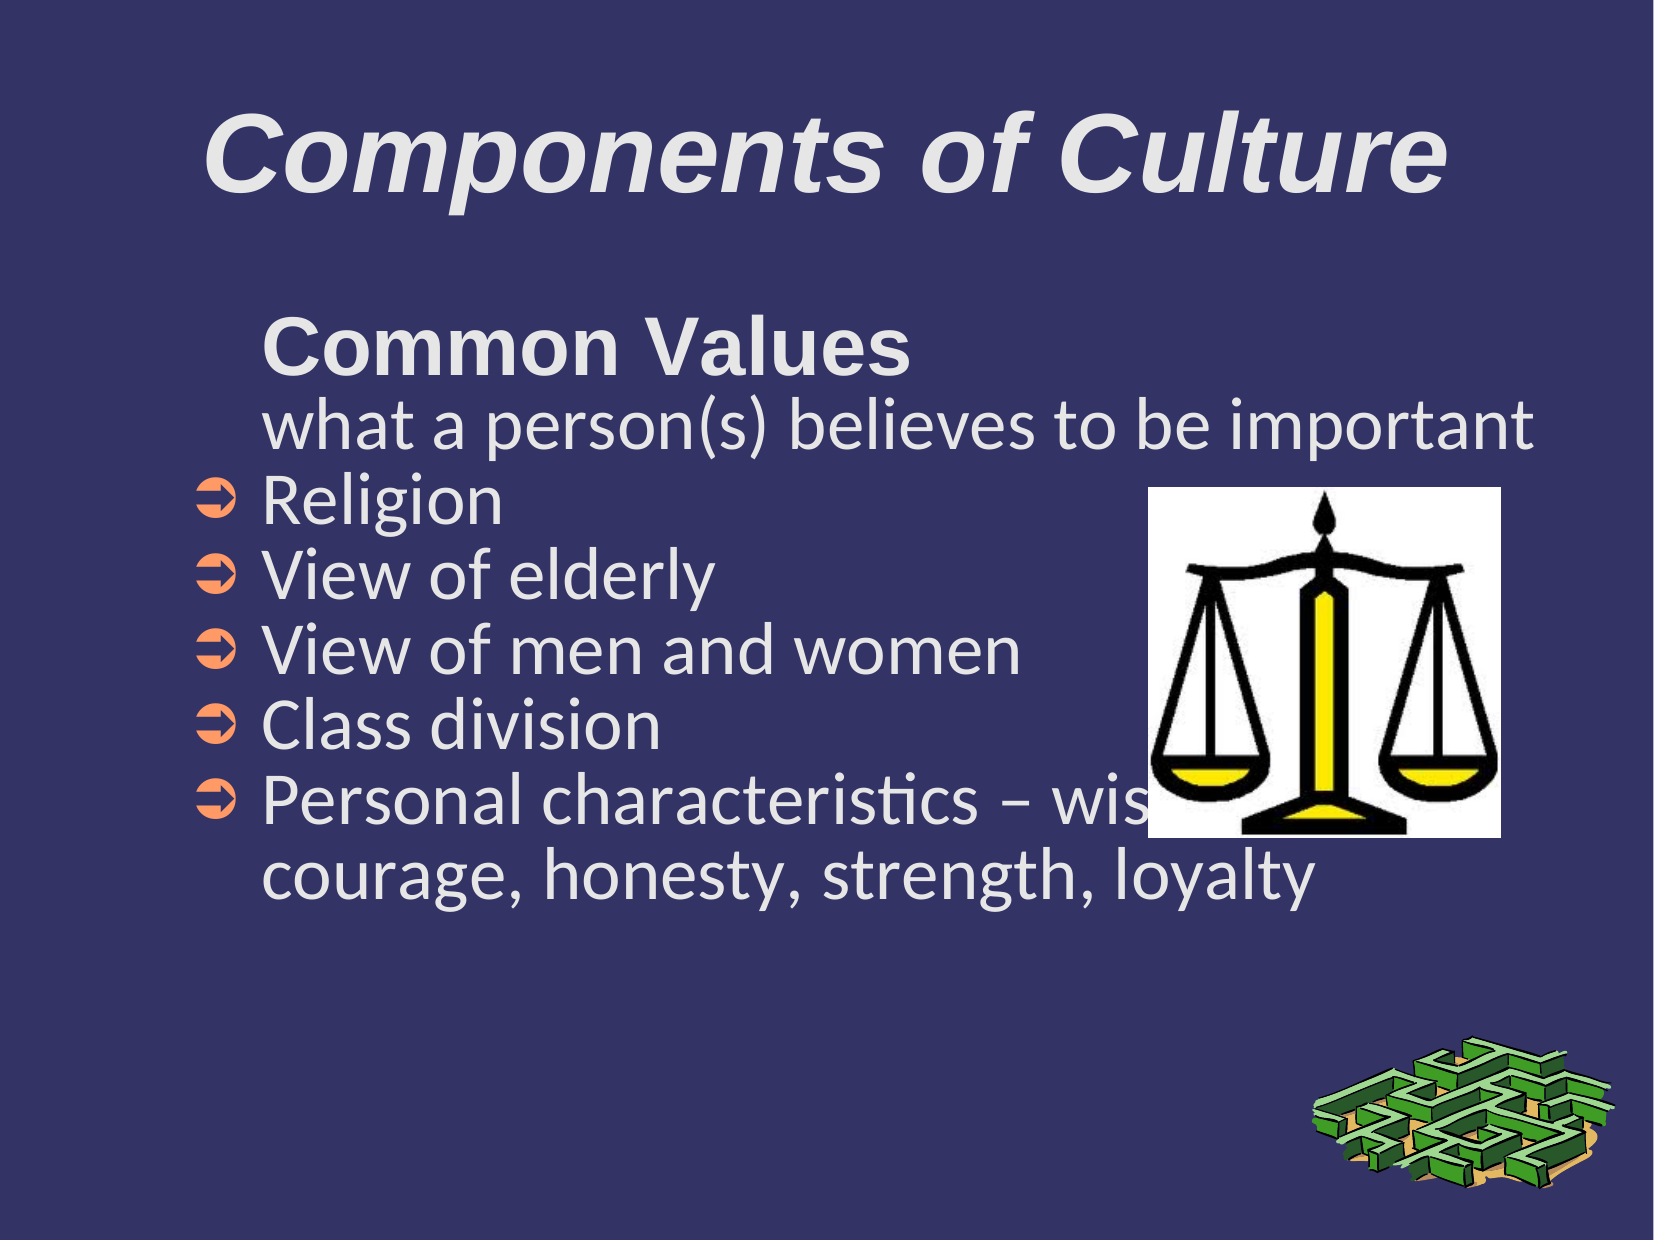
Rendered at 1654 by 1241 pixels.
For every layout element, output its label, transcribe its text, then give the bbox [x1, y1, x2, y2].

picture [1148, 487, 1501, 838]
title Components of Culture [82, 49, 1571, 257]
list Common Values what a person(s) believes to be important Religion View of elderly View of men and women Class division Personal characteristics – wisdom, courage, honesty, strength, loyalty [178, 300, 1570, 1147]
